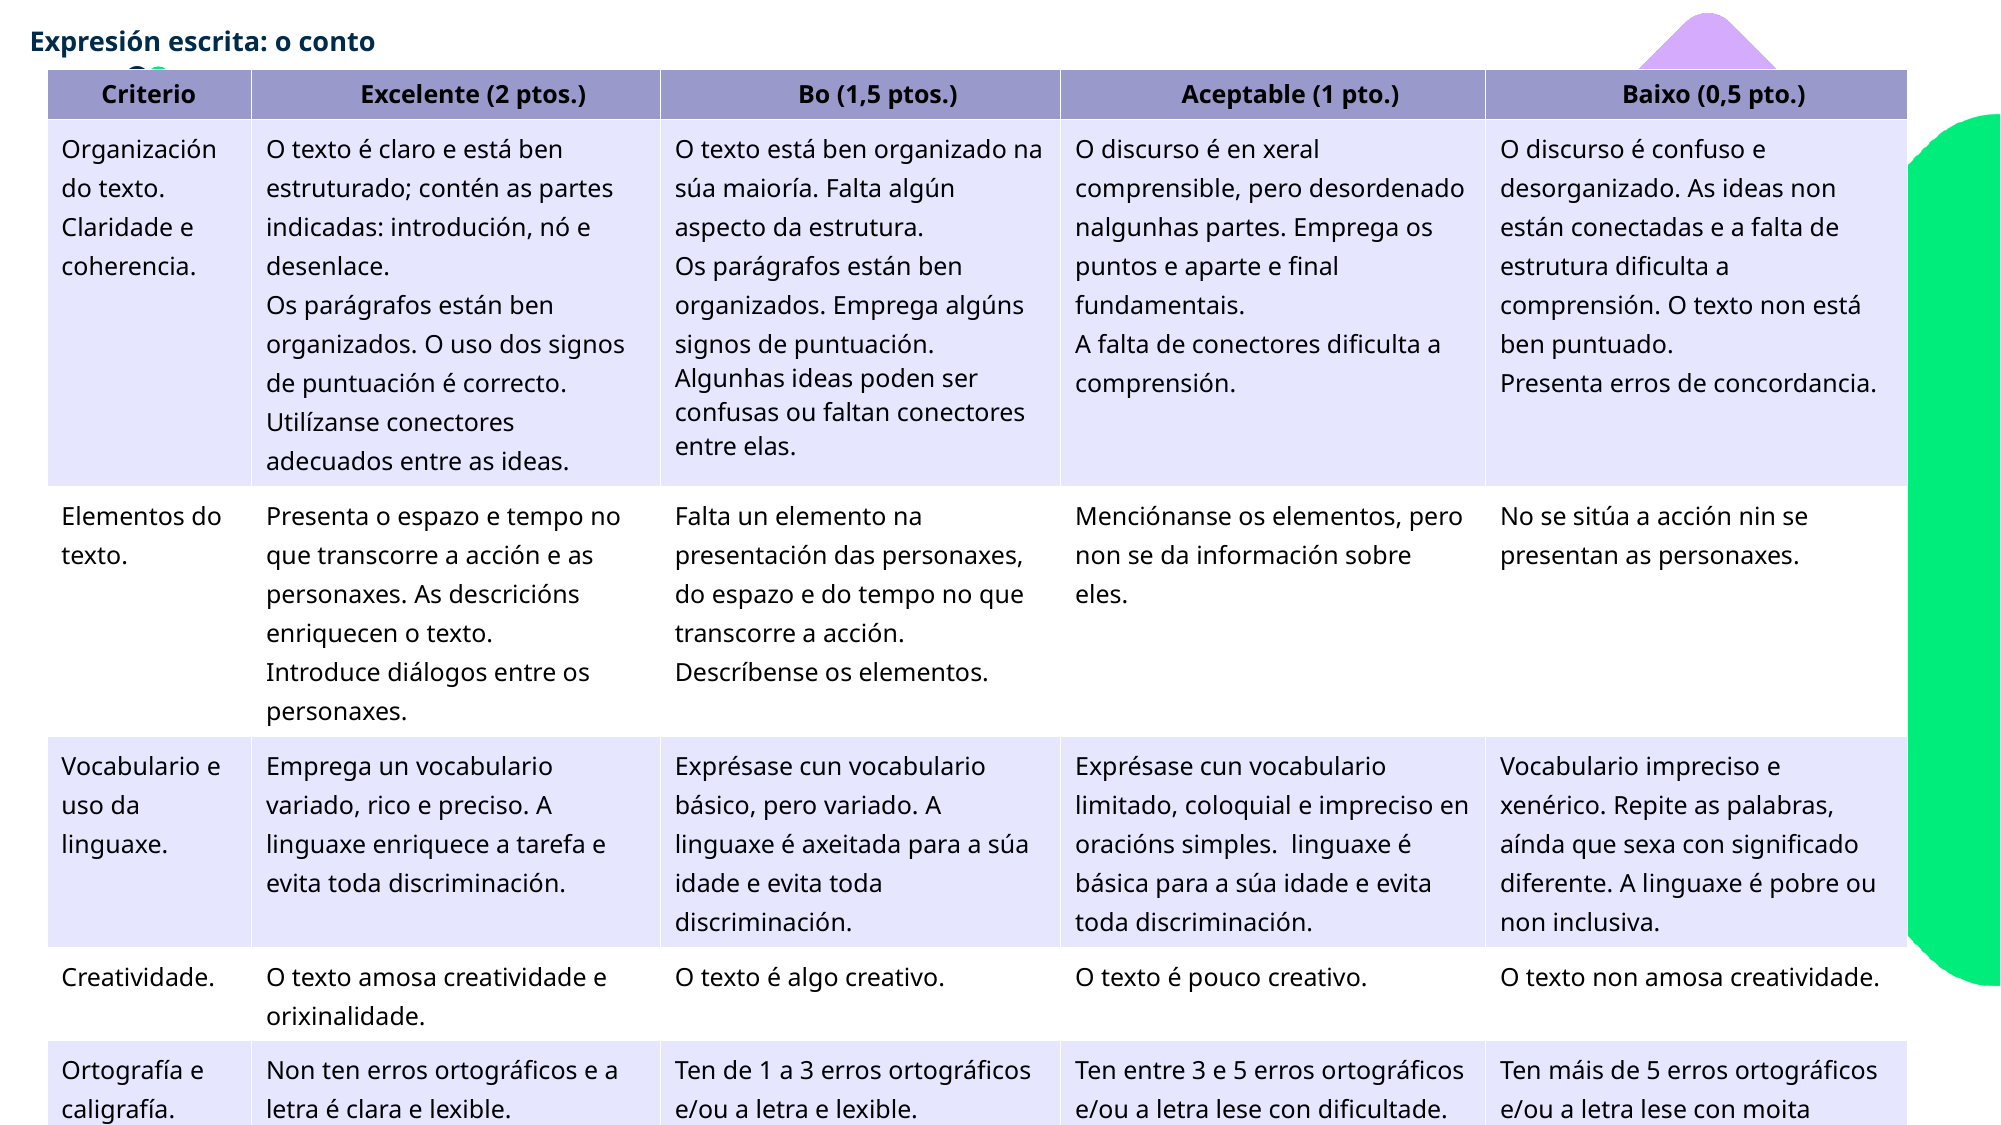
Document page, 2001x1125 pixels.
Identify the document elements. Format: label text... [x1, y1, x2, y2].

table_cell O texto amosa creatividade e orixinalidade. [252, 948, 660, 1040]
table_cell Vocabulario impreciso e xenérico. Repite as palabras, aínda que sexa con significado diferente. A linguaxe é pobre ou non inclusiva. [1486, 737, 1907, 947]
table_header Criterio [48, 70, 251, 119]
table_cell Ortografía e caligrafía. [48, 1041, 251, 1125]
picture [1908, 114, 2001, 986]
table_cell Non ten erros ortográficos e a letra é clara e lexible. [252, 1041, 660, 1125]
table_cell O discurso é confuso e desorganizado. As ideas non están conectadas e a falta de estrutura dificulta a comprensión. O texto non está ben puntuado. Presenta erros de concordancia. [1486, 120, 1907, 486]
table_cell Falta un elemento na presentación das personaxes, do espazo e do tempo no que transcorre a acción. Descríbense os elementos. [661, 487, 1060, 736]
table_header Excelente (2 ptos.) [252, 70, 660, 119]
table_cell Presenta o espazo e tempo no que transcorre a acción e as personaxes. As descricións enriquecen o texto. Introduce diálogos entre os personaxes. [252, 487, 660, 736]
table_cell Elementos do texto. [48, 487, 251, 736]
table_cell Ten de 1 a 3 erros ortográficos e/ou a letra e lexible. [661, 1041, 1060, 1125]
table_cell O discurso é en xeral comprensible, pero desordenado nalgunhas partes. Emprega os puntos e aparte e final fundamentais. A falta de conectores dificulta a comprensión. [1061, 120, 1485, 486]
table_cell Exprésase cun vocabulario limitado, coloquial e impreciso en oracións simples. linguaxe é básica para a súa idade e evita toda discriminación. [1061, 737, 1485, 947]
table_cell No se sitúa a acción nin se presentan as personaxes. [1486, 487, 1907, 736]
table_cell O texto é algo creativo. [661, 948, 1060, 1040]
table_cell Exprésase cun vocabulario básico, pero variado. A linguaxe é axeitada para a súa idade e evita toda discriminación. [661, 737, 1060, 947]
table_cell O texto está ben organizado na súa maioría. Falta algún aspecto da estrutura. Os parágrafos están ben organizados. Emprega algúns signos de puntuación. Algunhas ideas poden ser confusas ou faltan conectores entre elas. [661, 120, 1060, 486]
table_header Aceptable (1 pto.) [1061, 70, 1485, 119]
table_cell Vocabulario e uso da linguaxe. [48, 737, 251, 947]
table_header Baixo (0,5 pto.) [1486, 70, 1907, 119]
table_cell O texto é pouco creativo. [1061, 948, 1485, 1040]
table_cell Creatividade. [48, 948, 251, 1040]
table_header Bo (1,5 ptos.) [661, 70, 1060, 119]
title Expresión escrita: o conto [29, 0, 502, 60]
table_cell Menciónanse os elementos, pero non se da información sobre eles. [1061, 487, 1485, 736]
table_cell O texto non amosa creatividade. [1486, 948, 1907, 1040]
picture [1565, 13, 1850, 69]
table_cell Ten máis de 5 erros ortográficos e/ou a letra lese con moita dificultade. [1486, 1041, 1907, 1125]
table_cell O texto é claro e está ben estruturado; contén as partes indicadas: introdución, nó e desenlace. Os parágrafos están ben organizados. O uso dos signos de puntuación é correcto. Utilízanse conectores adecuados entre as ideas. [252, 120, 660, 486]
table_cell Ten entre 3 e 5 erros ortográficos e/ou a letra lese con dificultade. [1061, 1041, 1485, 1125]
table_cell Emprega un vocabulario variado, rico e preciso. A linguaxe enriquece a tarefa e evita toda discriminación. [252, 737, 660, 947]
table_cell Organización do texto. Claridade e coherencia. [48, 120, 251, 486]
